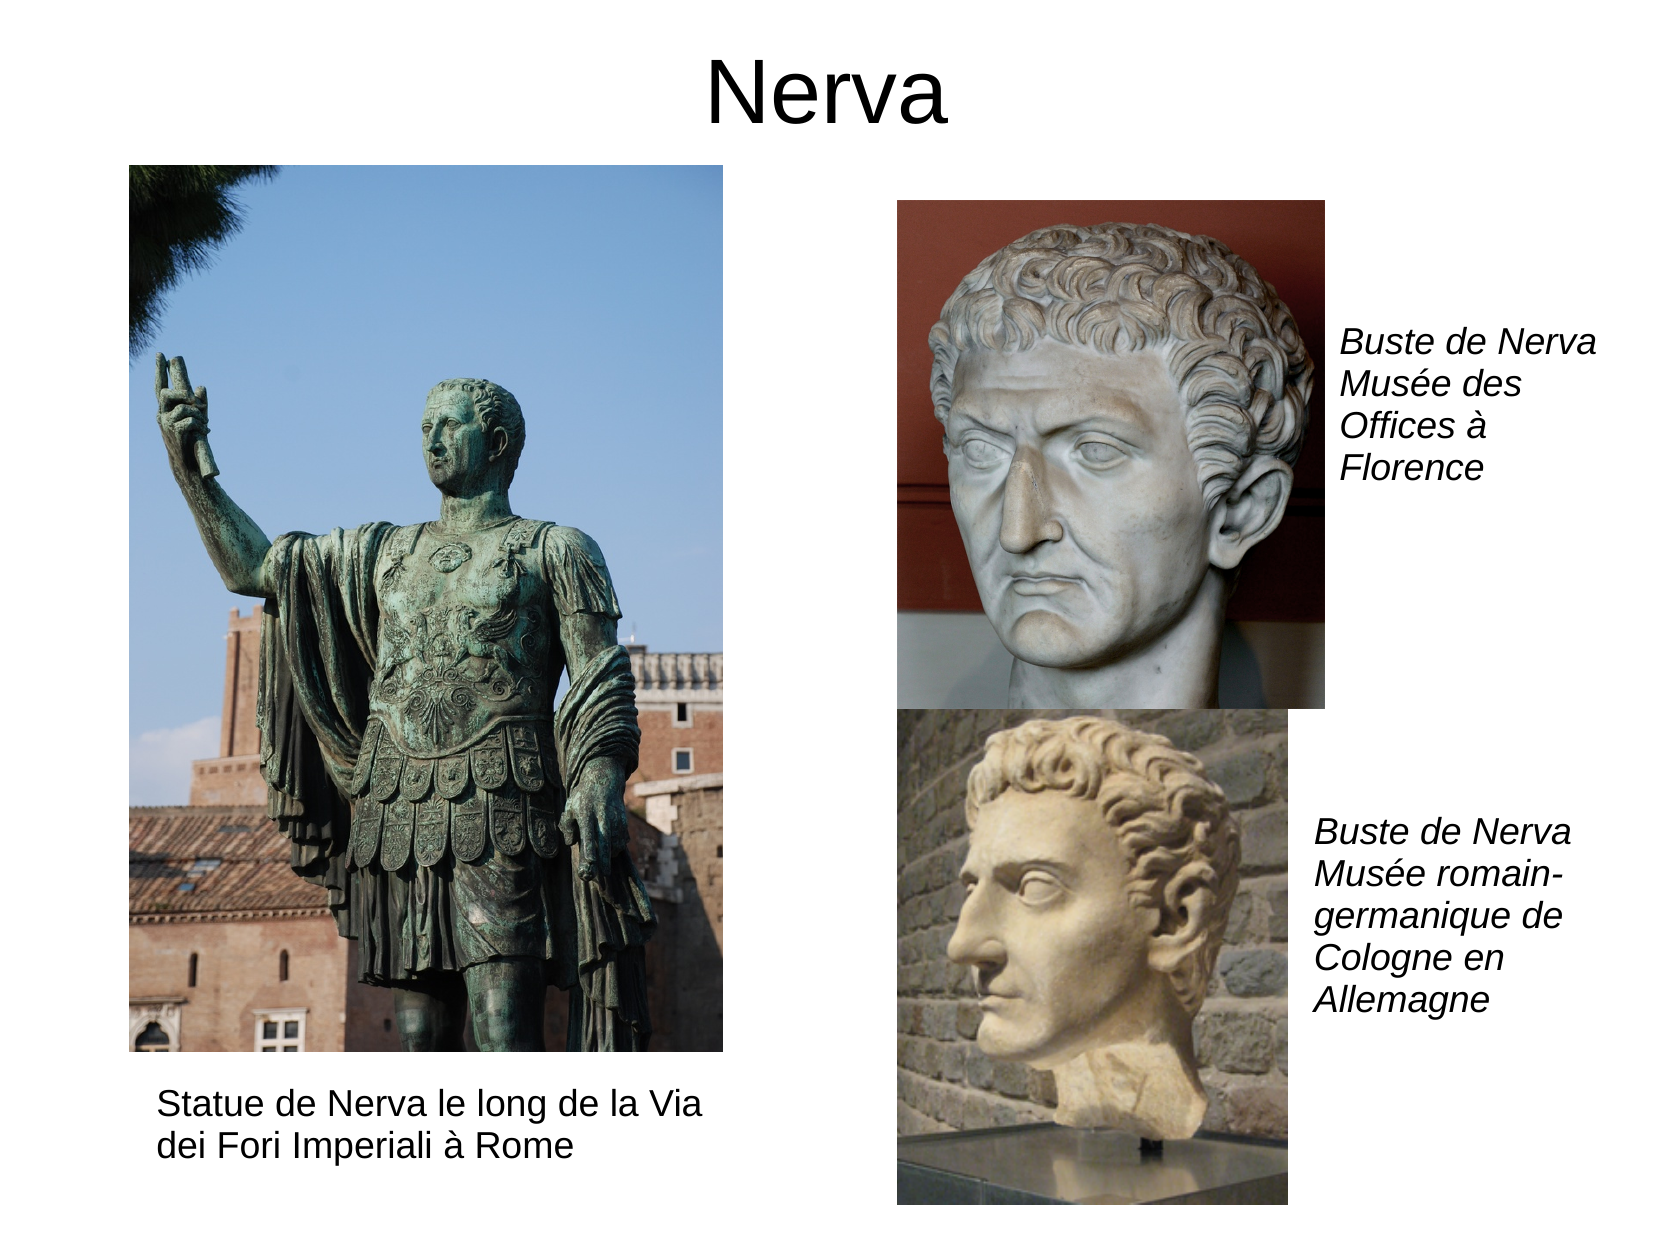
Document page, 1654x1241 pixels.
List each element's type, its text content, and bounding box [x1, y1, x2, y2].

picture [897, 200, 1325, 1205]
text_box Buste de Nerva Musée romain-germanique de Cologne en Allemagne [1299, 803, 1654, 1028]
text_box Statue de Nerva le long de la Via dei Fori Imperiali à Rome [141, 1074, 721, 1174]
picture [129, 165, 723, 1052]
text_box Buste de Nerva Musée des Offices à Florence [1324, 313, 1632, 497]
title Nerva [82, 0, 1571, 196]
